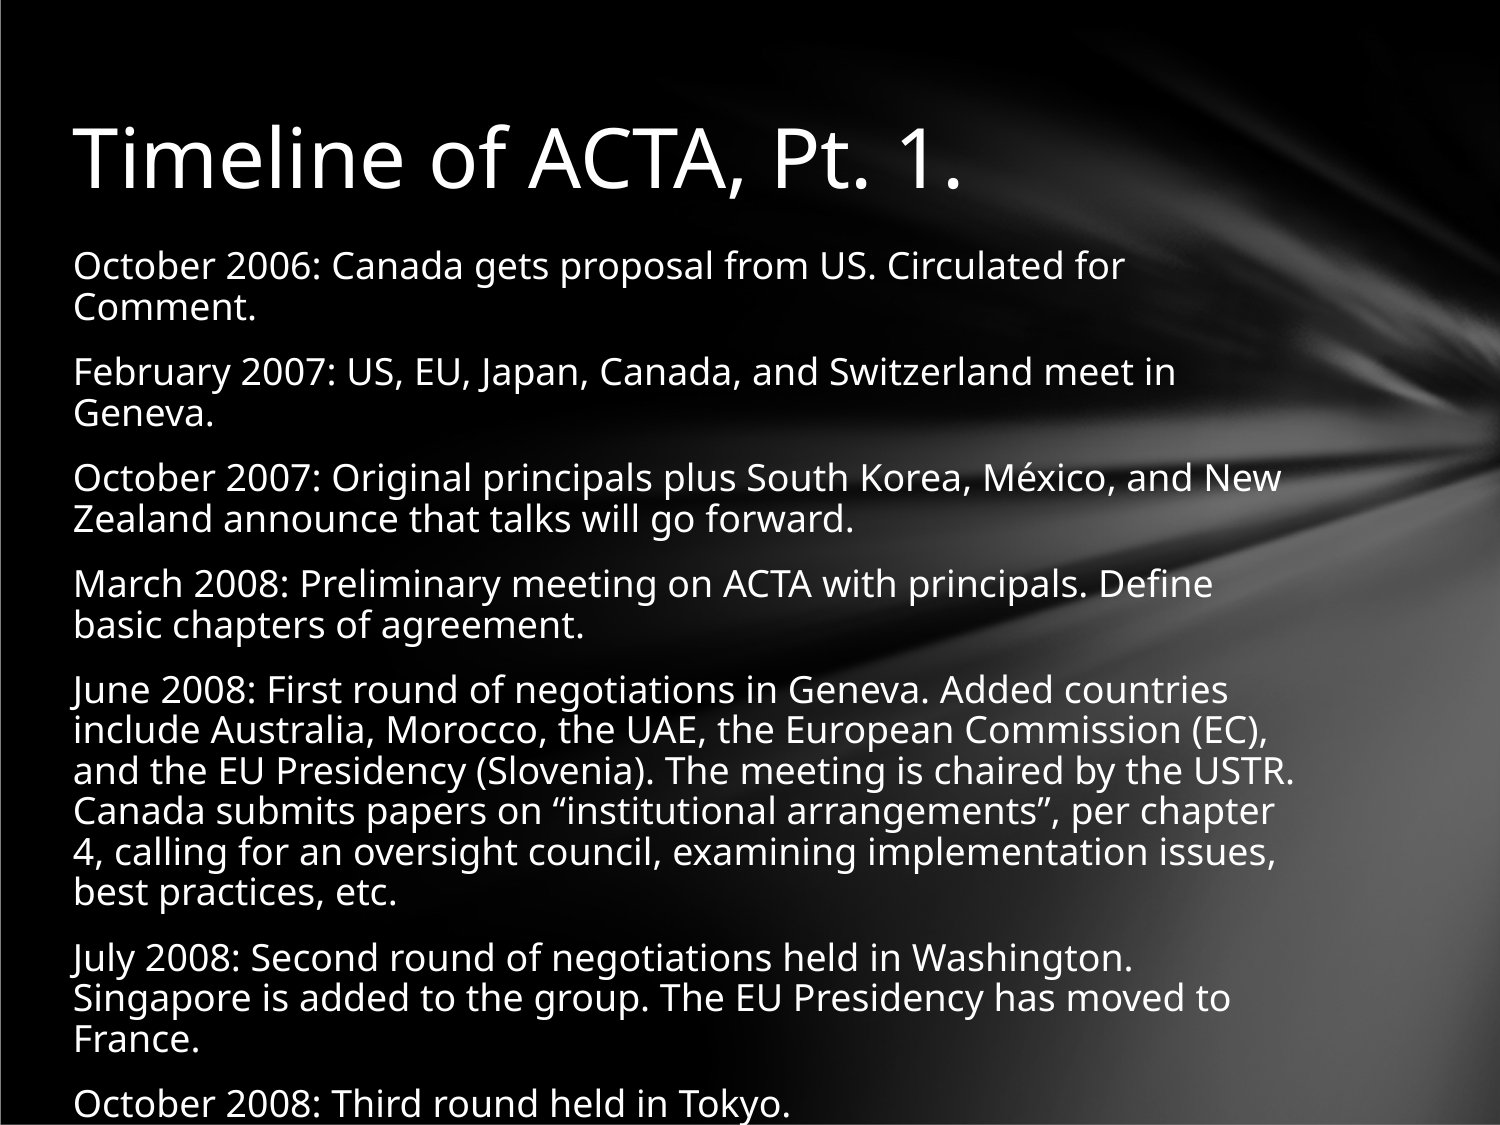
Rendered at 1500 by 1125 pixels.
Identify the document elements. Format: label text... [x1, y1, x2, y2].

title Timeline of ACTA, Pt. 1. [57, 37, 1318, 213]
picture [0, 0, 1500, 1125]
list October 2006: Canada gets proposal from US. Circulated for Comment. February 2007: US, EU, Japan, Canada, and Switzerland meet in Geneva. October 2007: Original principals plus South Korea, México, and New Zealand announce that talks will go forward. March 2008: Preliminary meeting on ACTA with principals. Define basic chapters of agreement. June 2008: First round of negotiations in Geneva. Added countries include Australia, Morocco, the UAE, the European Commission (EC), and the EU Presidency (Slovenia). The meeting is chaired by the USTR. Canada submits papers on “institutional arrangements”, per chapter 4, calling for an oversight council, examining implementation issues, best practices, etc. July 2008: Second round of negotiations held in Washington. Singapore is added to the group. The EU Presidency has moved to France. October 2008: Third round held in Tokyo. [57, 240, 1318, 1016]
